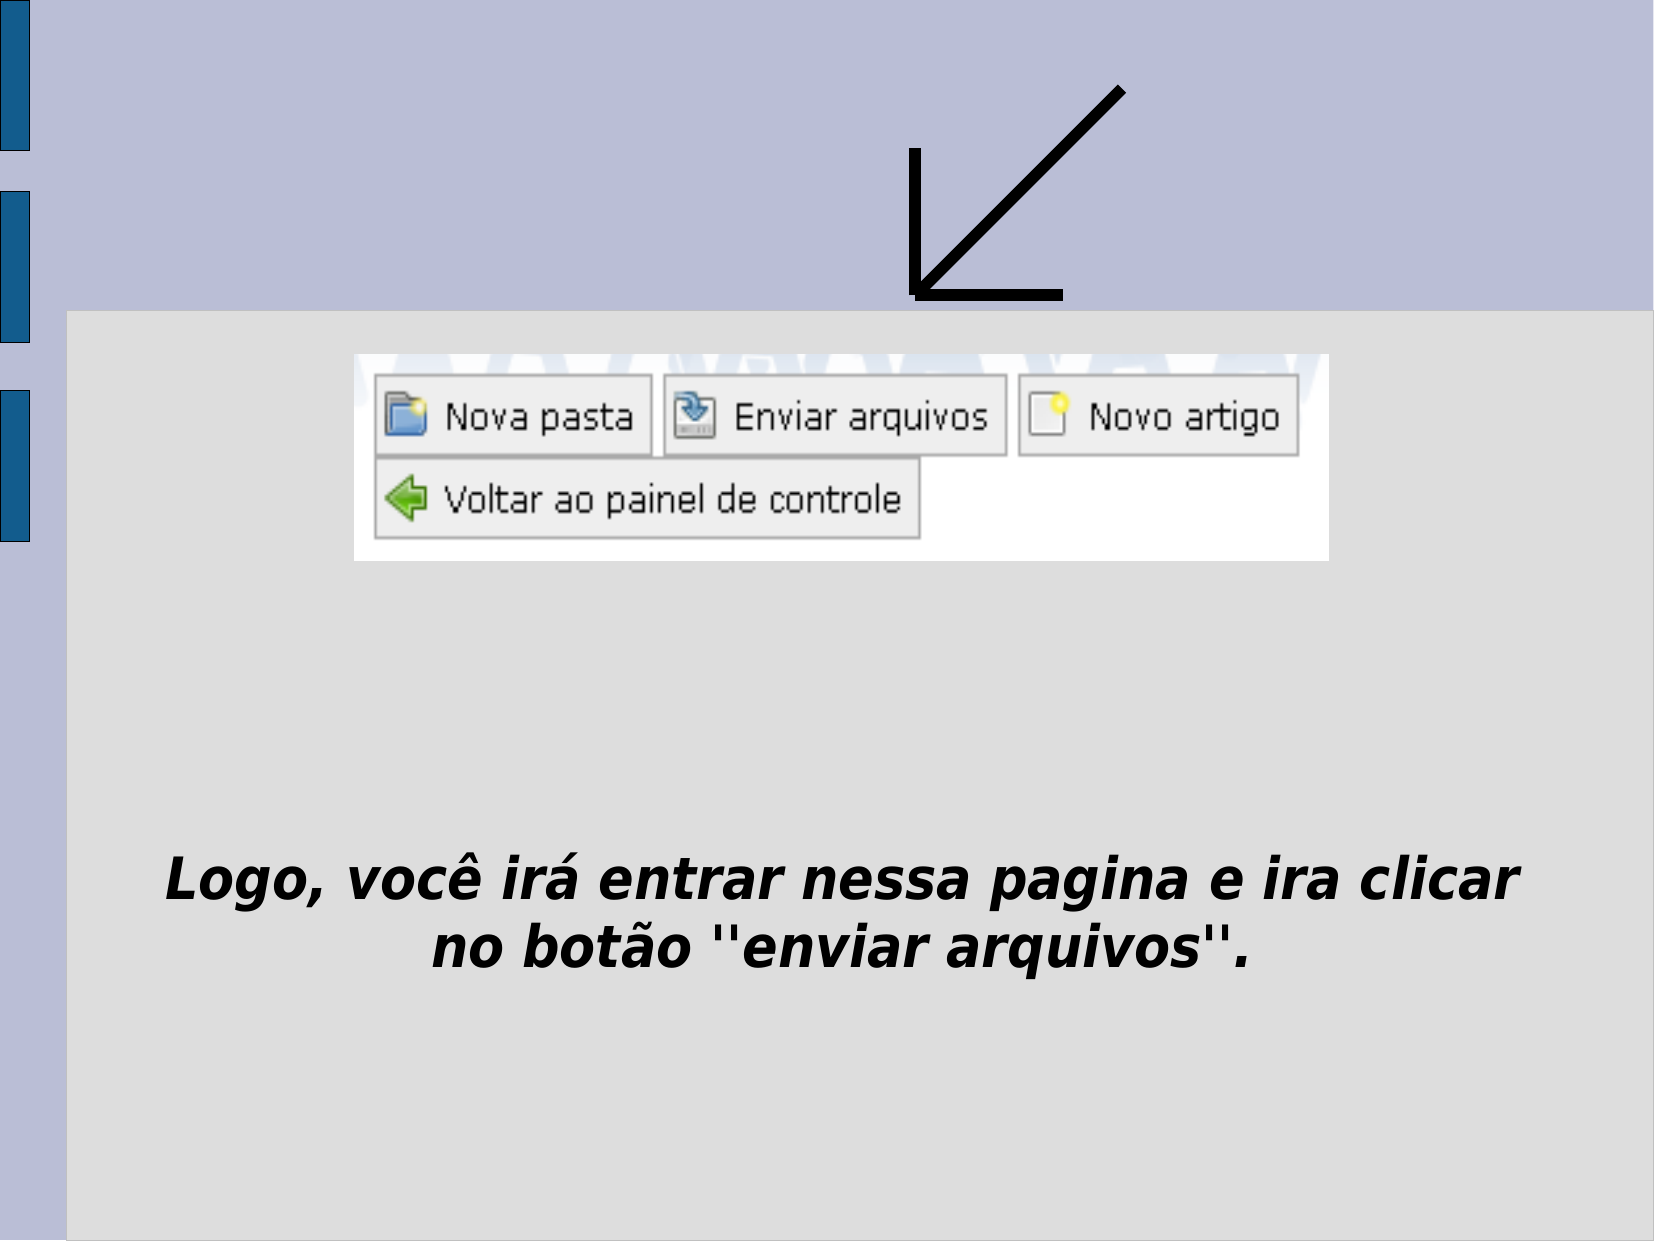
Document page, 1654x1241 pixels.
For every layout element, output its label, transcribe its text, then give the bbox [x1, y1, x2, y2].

subtitle Logo, você irá entrar nessa pagina e ira clicar no botão ''enviar arquivos''. [149, 734, 1536, 1093]
picture [354, 354, 1329, 562]
